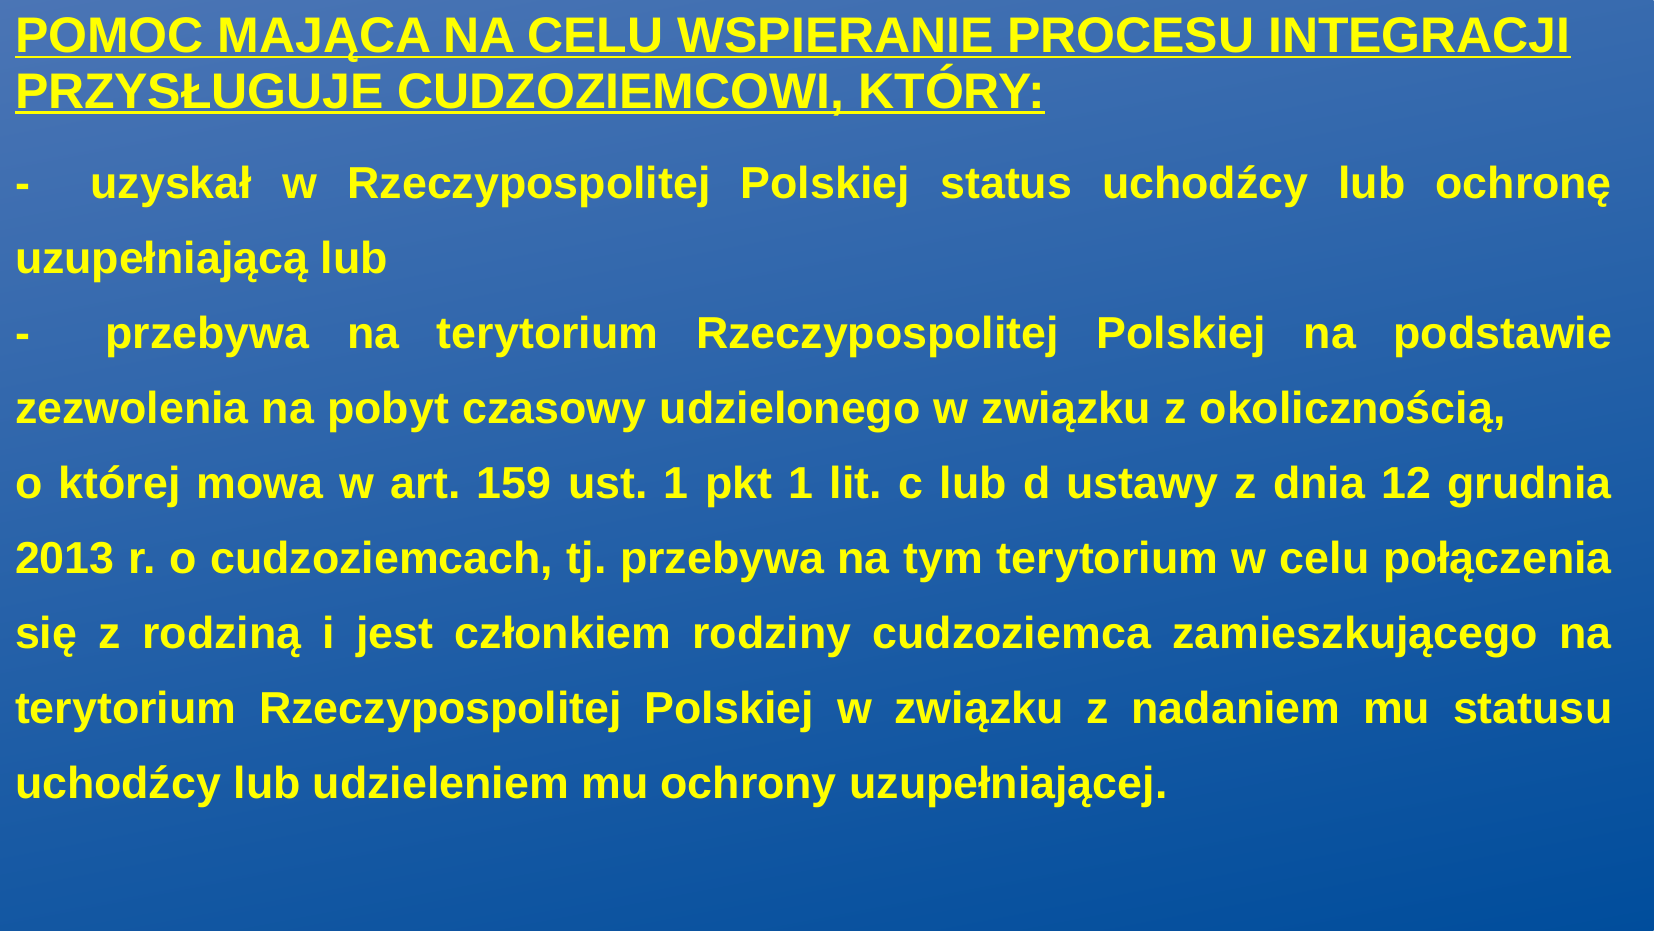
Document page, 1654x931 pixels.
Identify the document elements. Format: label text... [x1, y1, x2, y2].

text_box POMOC MAJĄCA NA CELU WSPIERANIE PROCESU INTEGRACJI PRZYSŁUGUJE CUDZOZIEMCOWI, KTÓRY: - uzyskał w Rzeczypospolitej Polskiej status uchodźcy lub ochronę uzupełniającą lub - przebywa na terytorium Rzeczypospolitej Polskiej na podstawie zezwolenia na pobyt czasowy udzielonego w związku z okolicznością, o której mowa w art. 159 ust. 1 pkt 1 lit. c lub d ustawy z dnia 12 grudnia 2013 r. o cudzoziemcach, tj. przebywa na tym terytorium w celu połączenia się z rodziną i jest członkiem rodziny cudzoziemca zamieszkującego na terytorium Rzeczypospolitej Polskiej w związku z nadaniem mu statusu uchodźcy lub udzieleniem mu ochrony uzupełniającej. [0, 0, 1654, 875]
